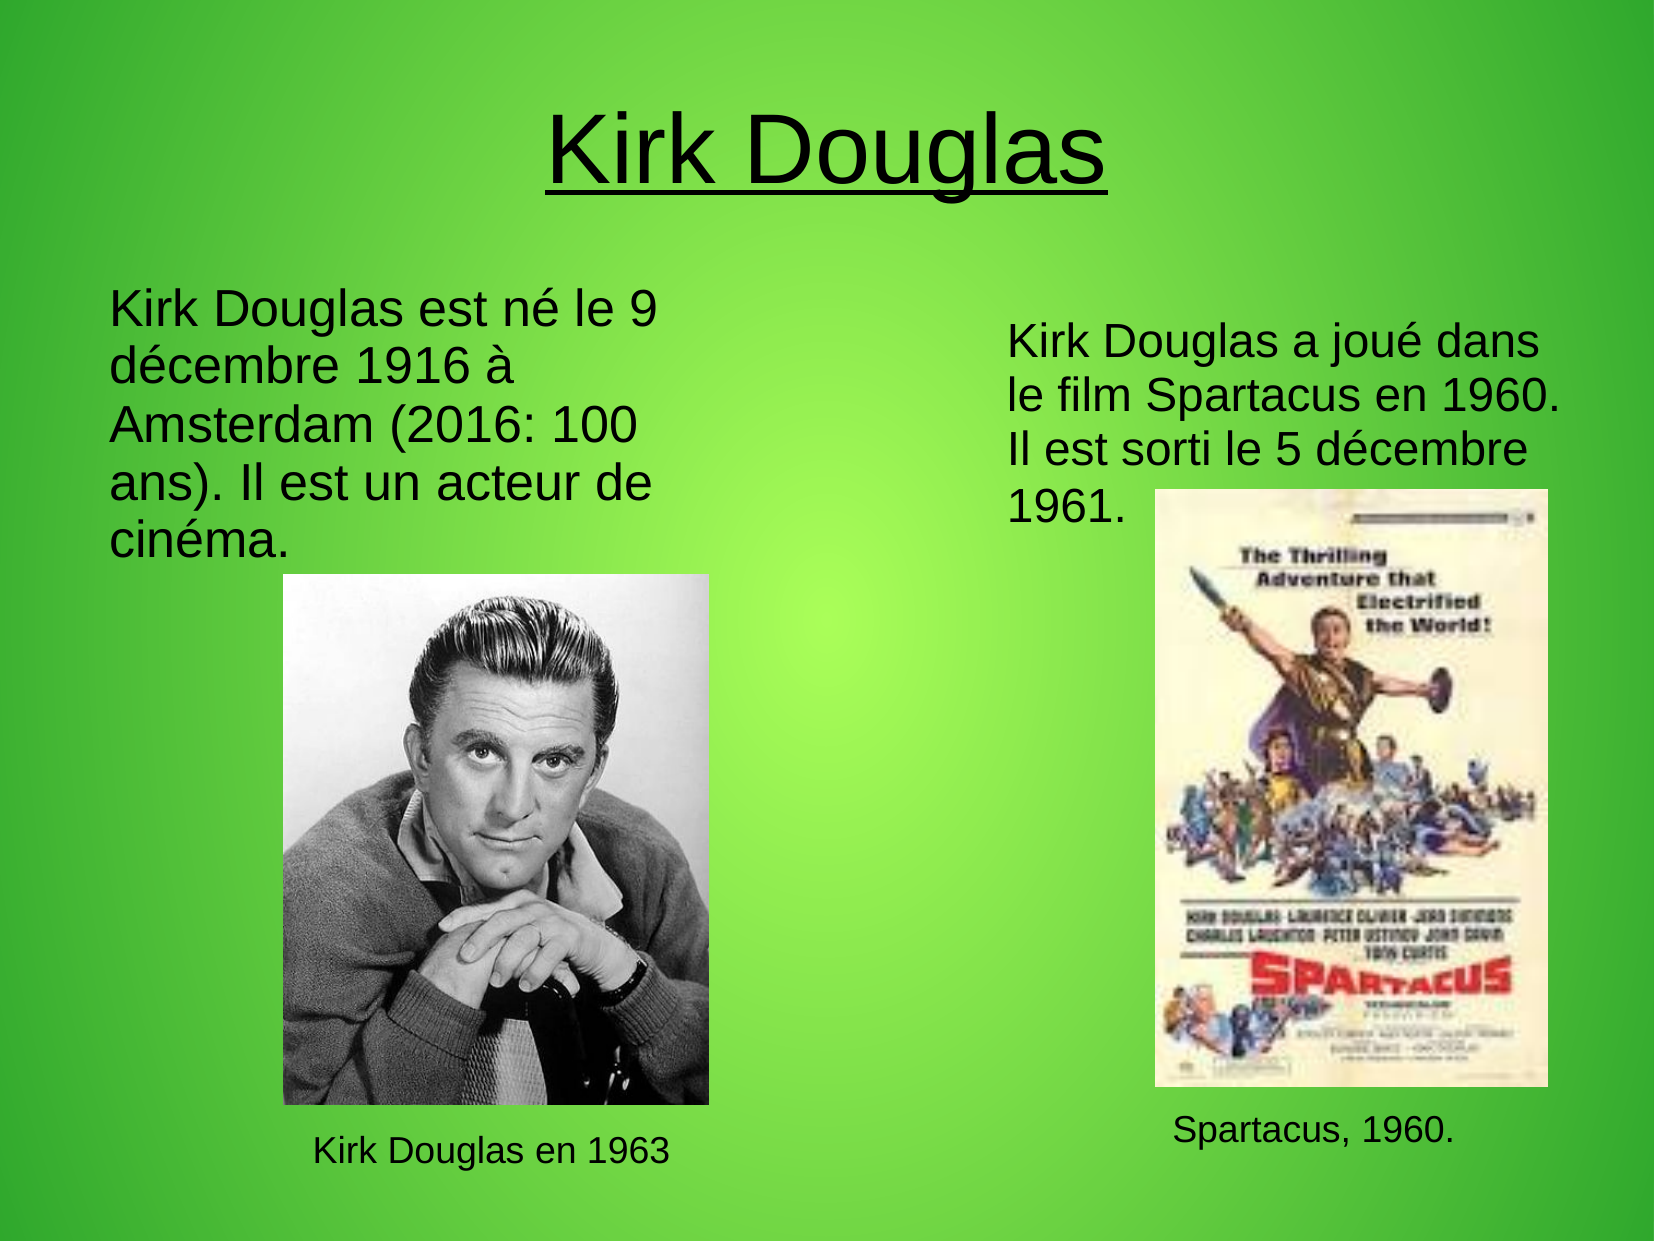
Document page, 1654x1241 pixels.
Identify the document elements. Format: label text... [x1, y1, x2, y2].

title Kirk Douglas [82, 47, 1571, 252]
picture [1155, 489, 1548, 1087]
text_box Kirk Douglas est né le 9 décembre 1916 à Amsterdam (2016: 100 ans). Il est un acteur de cinéma. [94, 271, 709, 575]
text_box Spartacus, 1960. [1157, 1100, 1654, 1158]
text_box Kirk Douglas a joué dans le film Spartacus en 1960. Il est sorti le 5 décembre 1961. [992, 307, 1607, 540]
picture [283, 574, 709, 1106]
text_box Kirk Douglas en 1963 [297, 1122, 747, 1179]
